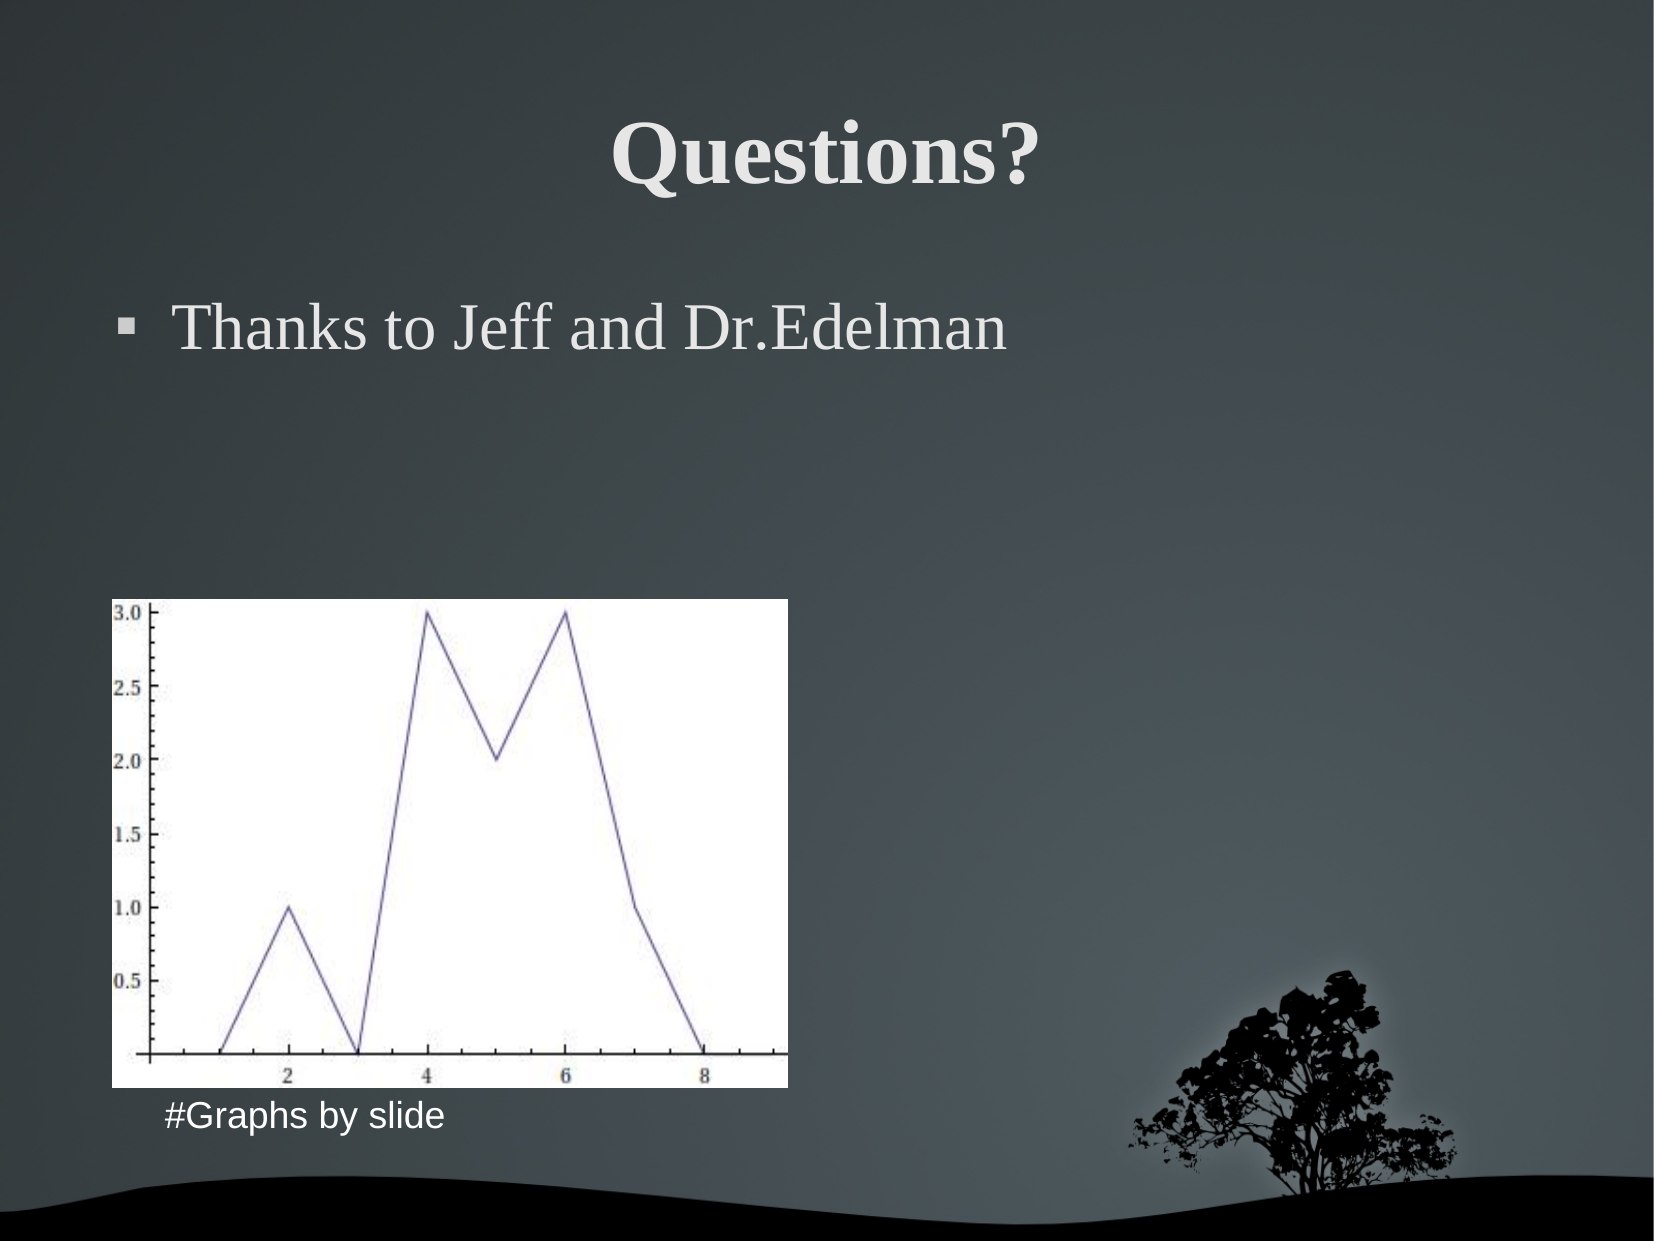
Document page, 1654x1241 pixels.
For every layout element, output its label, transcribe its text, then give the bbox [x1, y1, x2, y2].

list Thanks to Jeff and Dr.Edelman [82, 290, 1571, 1109]
title Questions? [82, 49, 1571, 257]
picture [0, 0, 1654, 1241]
text_box #Graphs by slide [150, 1087, 676, 1145]
